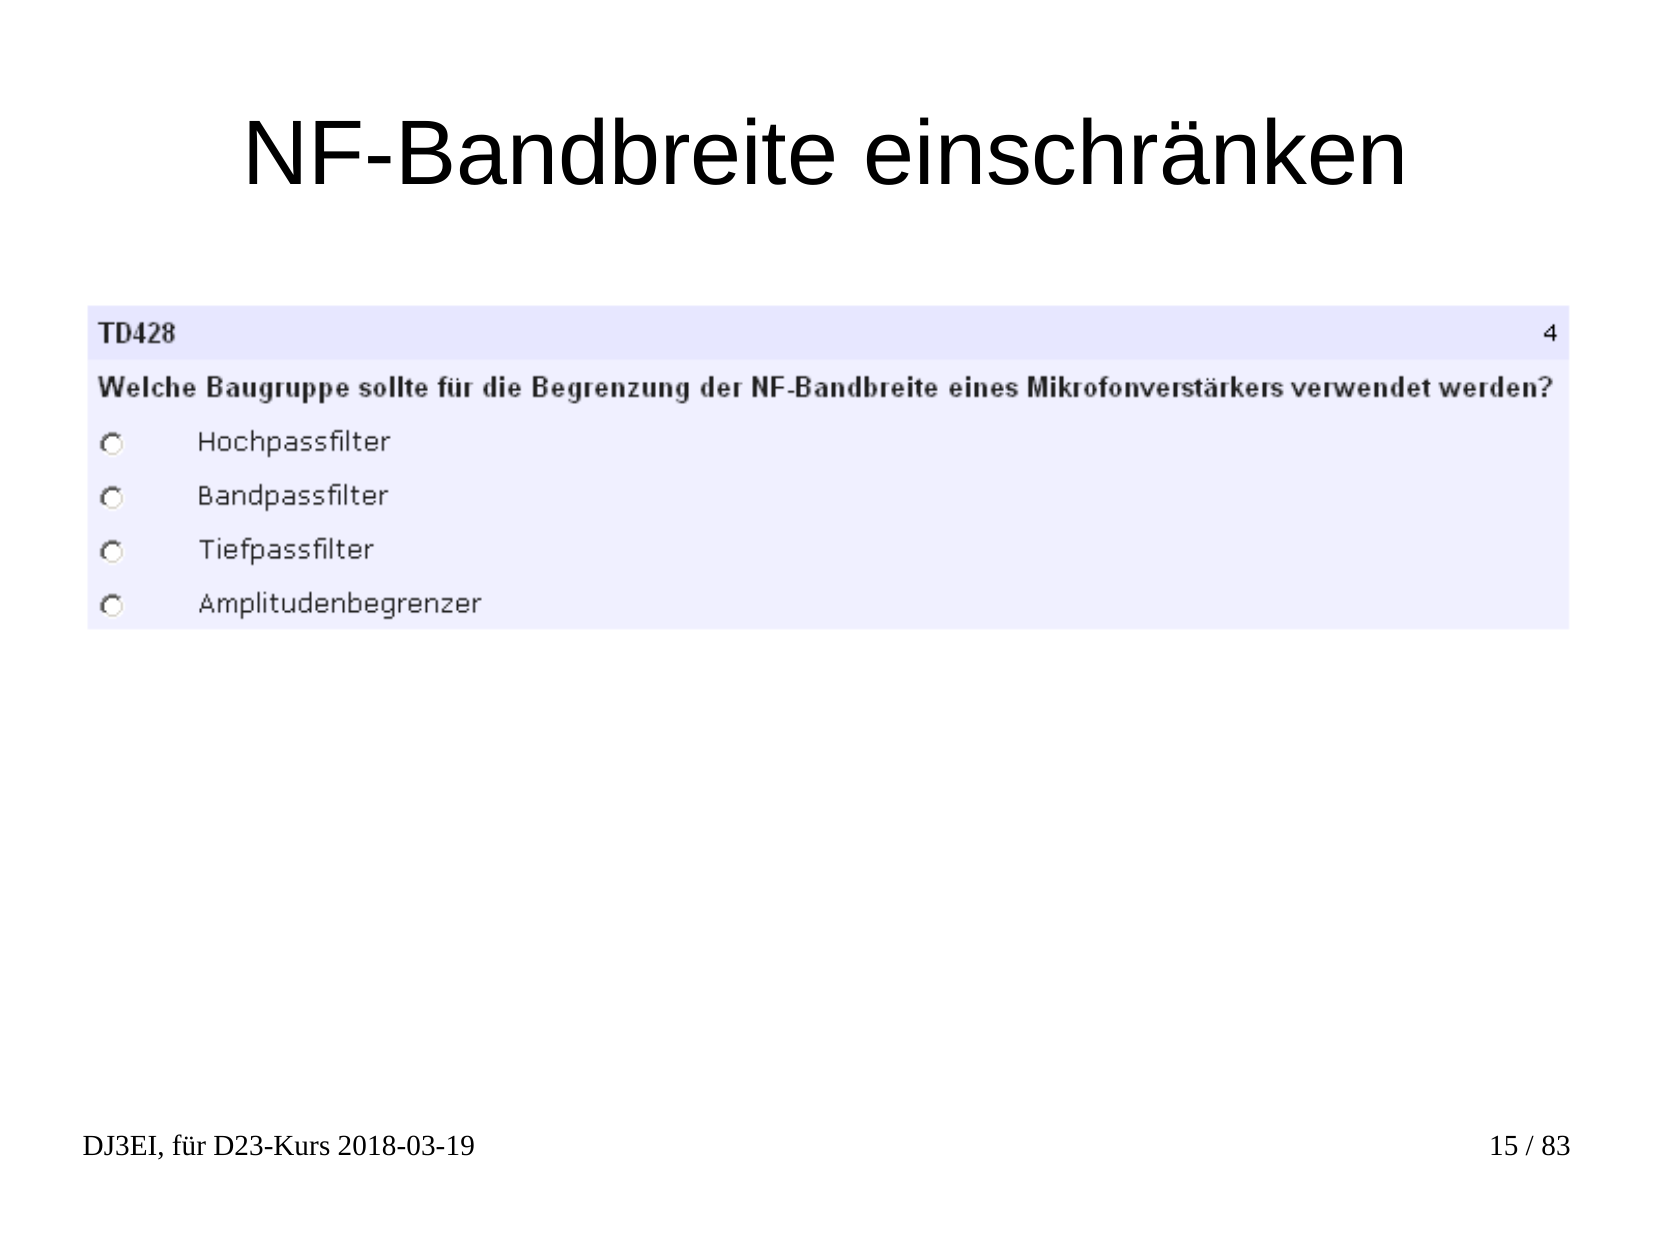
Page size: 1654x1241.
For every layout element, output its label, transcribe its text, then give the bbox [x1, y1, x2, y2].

title NF-Bandbreite einschränken [82, 49, 1571, 257]
picture [82, 300, 1580, 638]
